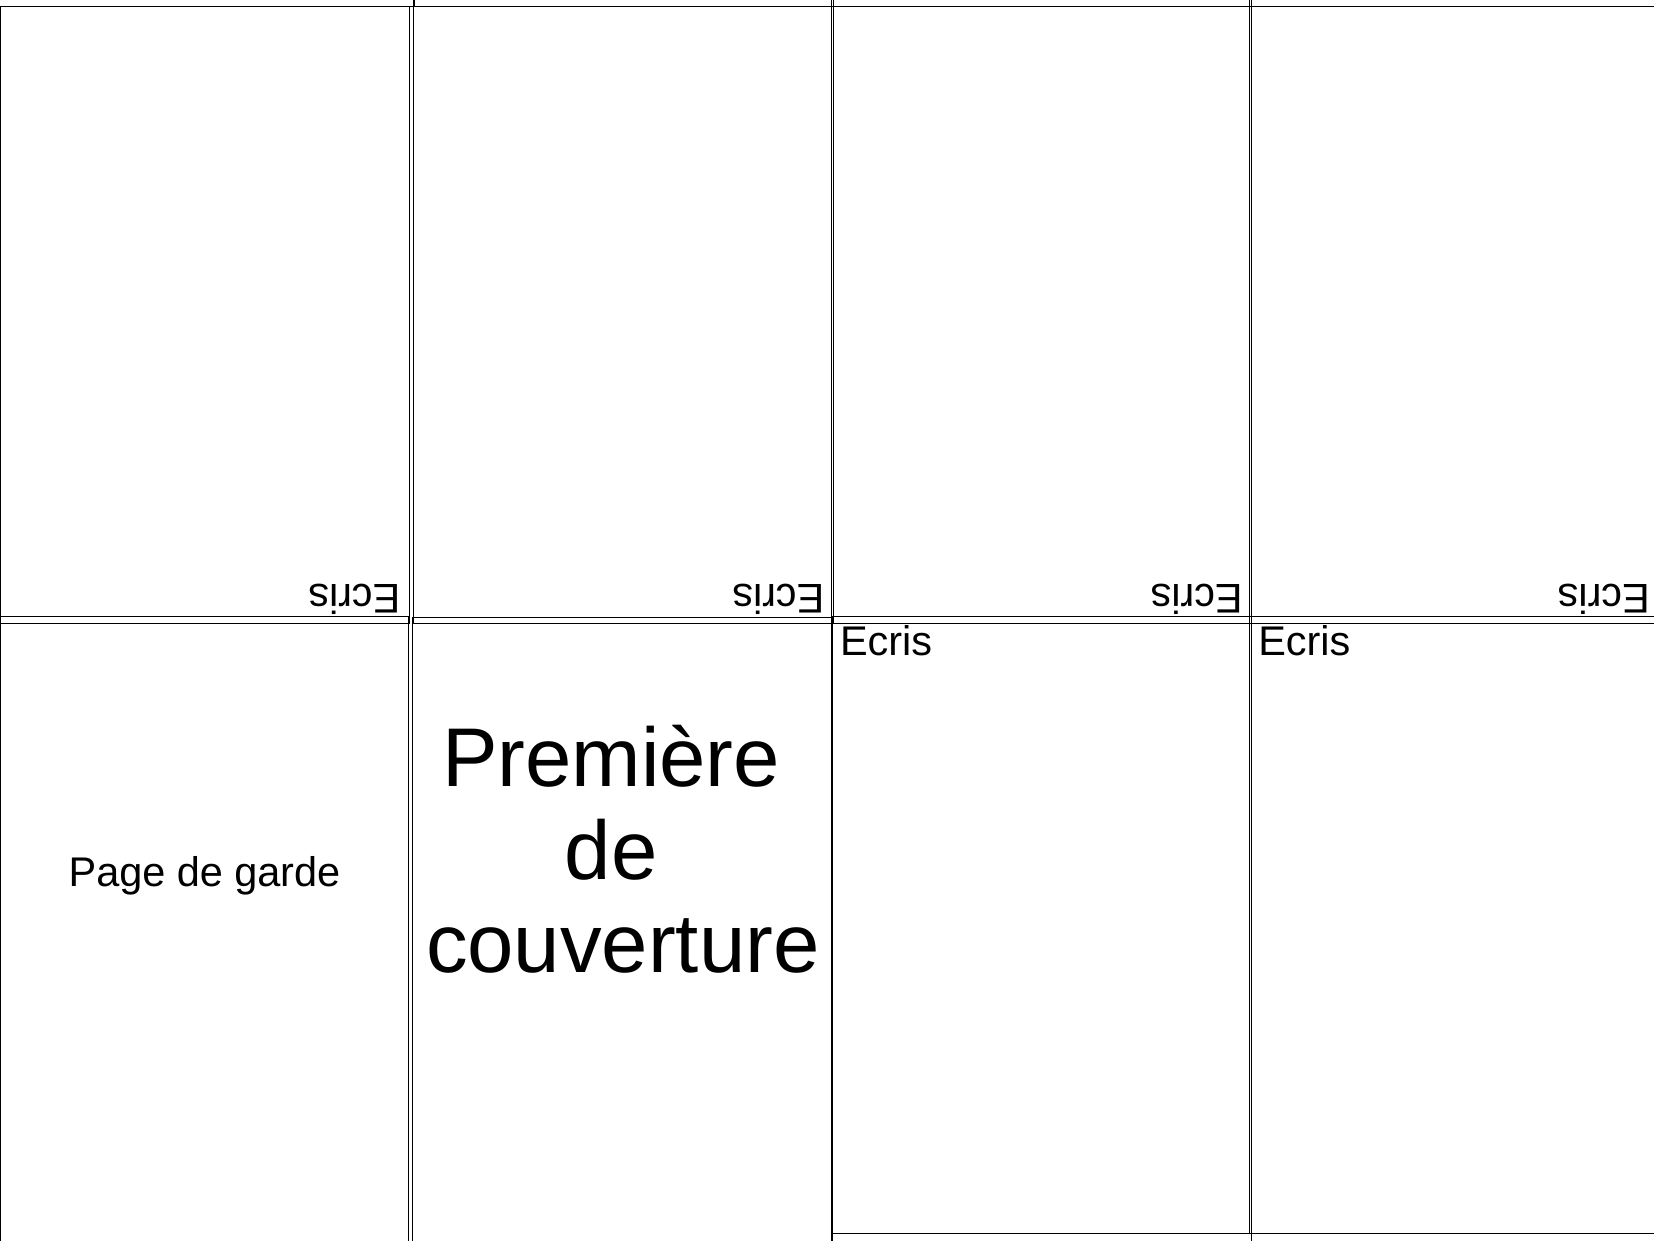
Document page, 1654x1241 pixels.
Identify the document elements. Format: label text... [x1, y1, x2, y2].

text_box Ecris [1252, 7, 1654, 624]
text_box Ecris [831, 624, 1249, 1233]
text_box 5 [831, 0, 1252, 7]
text_box Première de couverture [412, 617, 831, 1241]
text_box 3 [1251, 1233, 1654, 1241]
text_box Ecris [0, 7, 410, 624]
text_box Page de garde [0, 624, 409, 1241]
text_box Ecris [1249, 624, 1654, 1234]
text_box Ecris [831, 7, 1252, 624]
text_box Ecris [413, 7, 831, 624]
text_box 2 [831, 1233, 1251, 1241]
text_box 4 [1252, 0, 1654, 7]
text_box 7 [0, 0, 415, 7]
text_box 6 [415, 0, 831, 7]
